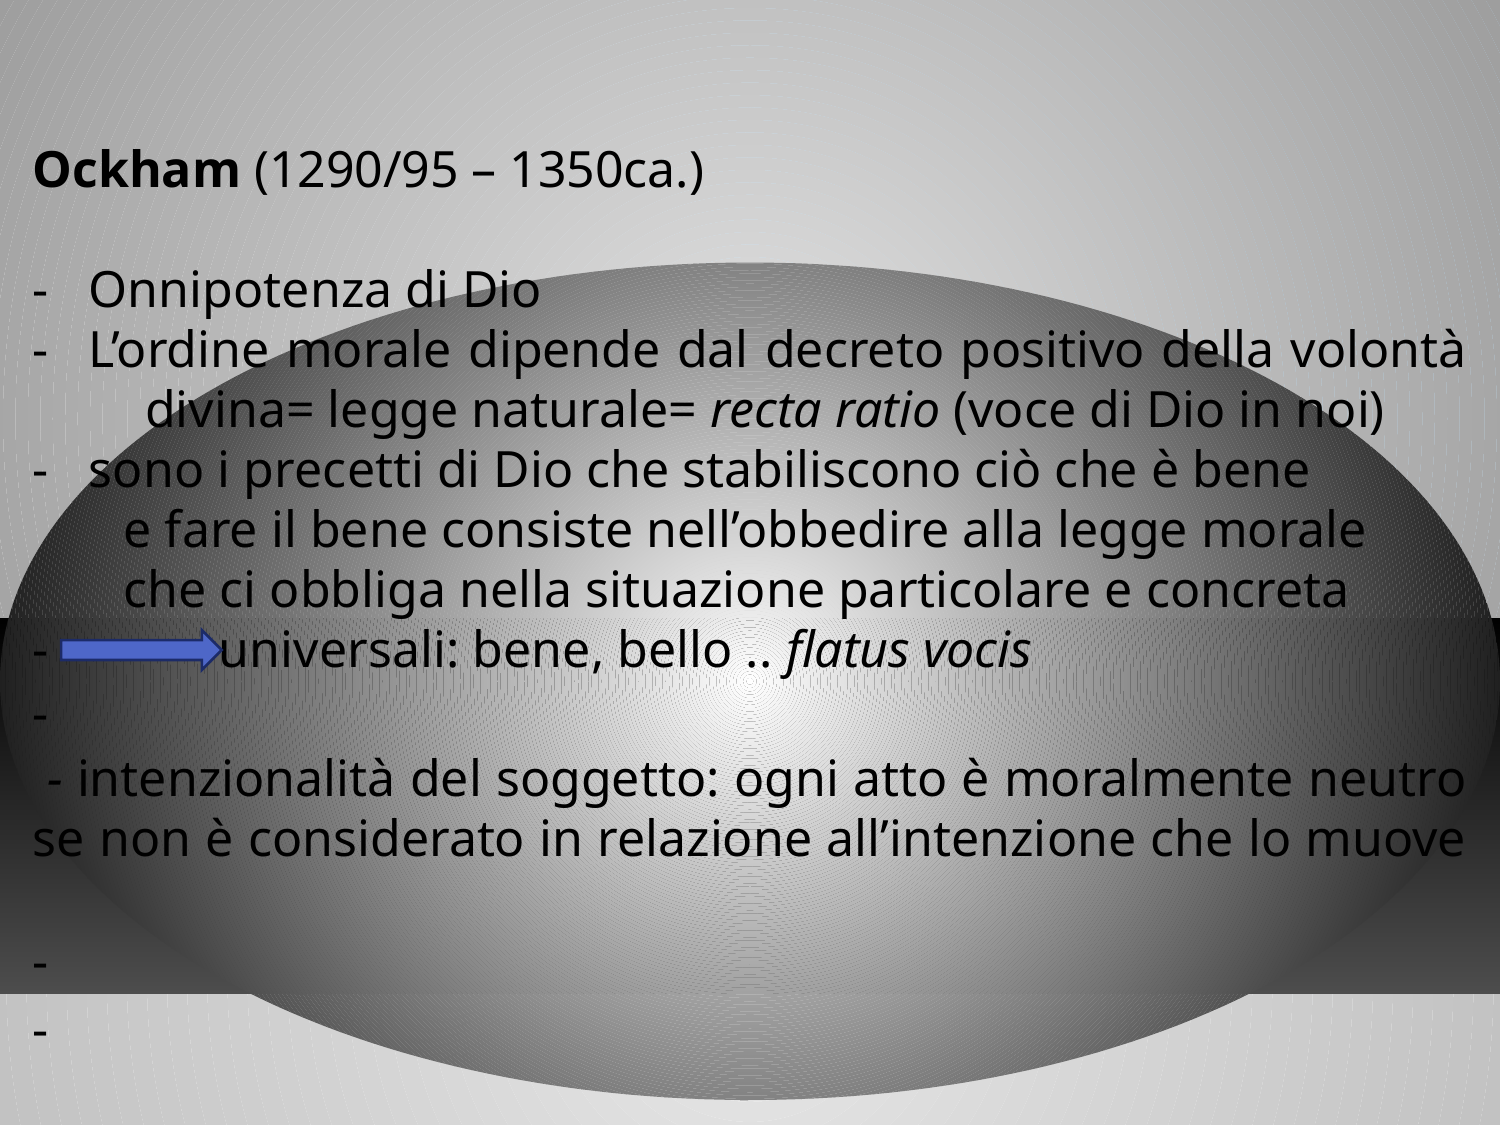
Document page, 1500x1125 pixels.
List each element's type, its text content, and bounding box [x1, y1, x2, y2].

text_box Ockham (1290/95 – 1350ca.) Onnipotenza di Dio L’ordine morale dipende dal decreto positivo della volontà divina= legge naturale= recta ratio (voce di Dio in noi) sono i precetti di Dio che stabiliscono ciò che è bene e fare il bene consiste nell’obbedire alla legge morale che ci obbliga nella situazione particolare e concreta universali: bene, bello .. flatus vocis - intenzionalità del soggetto: ogni atto è moralmente neutro se non è considerato in relazione all’intenzione che lo muove [17, 130, 1483, 1055]
text_box [61, 630, 222, 670]
